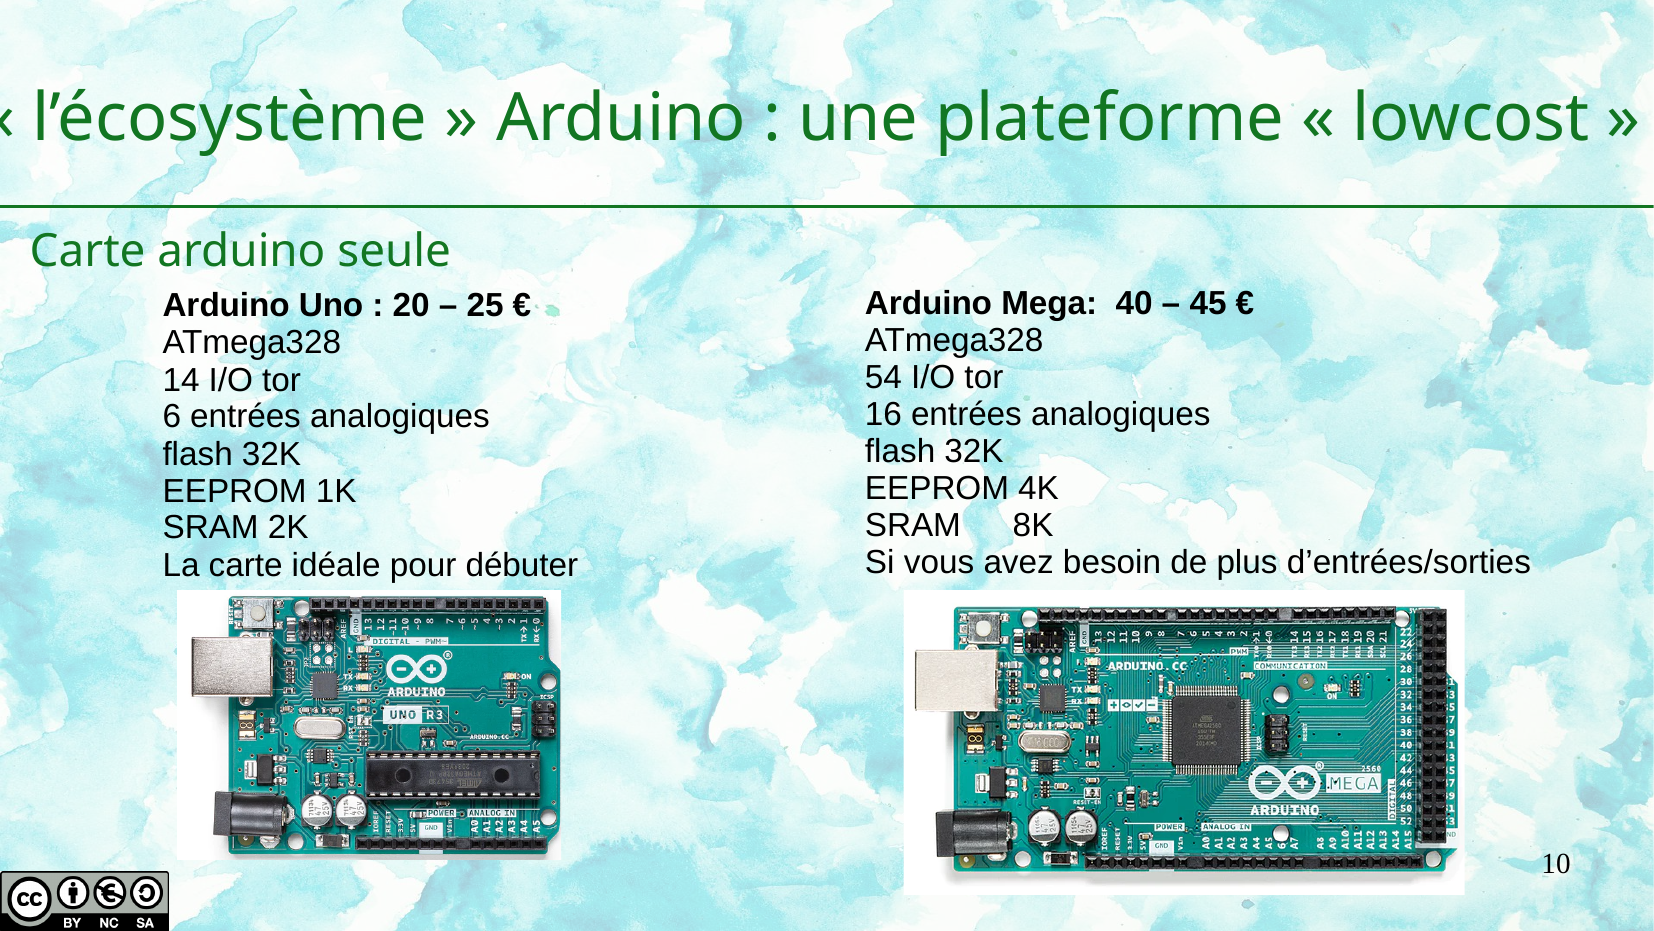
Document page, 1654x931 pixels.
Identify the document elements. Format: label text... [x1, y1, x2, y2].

list Carte arduino seule [29, 217, 567, 296]
picture [0, 871, 169, 931]
title « l’écosystème » Arduino : une plateforme « lowcost » [0, 23, 1654, 206]
picture [177, 591, 562, 860]
text_box Arduino Mega: 40 – 45 € ATmega328 54 I/O tor 16 entrées analogiques flash 32K EEPROM 4K SRAM 8K Si vous avez besoin de plus d’entrées/sorties [850, 277, 1625, 632]
text_box Arduino Uno : 20 – 25 € ATmega328 14 I/O tor 6 entrées analogiques flash 32K EEPROM 1K SRAM 2K La carte idéale pour débuter [147, 279, 709, 591]
picture [903, 632, 1465, 895]
